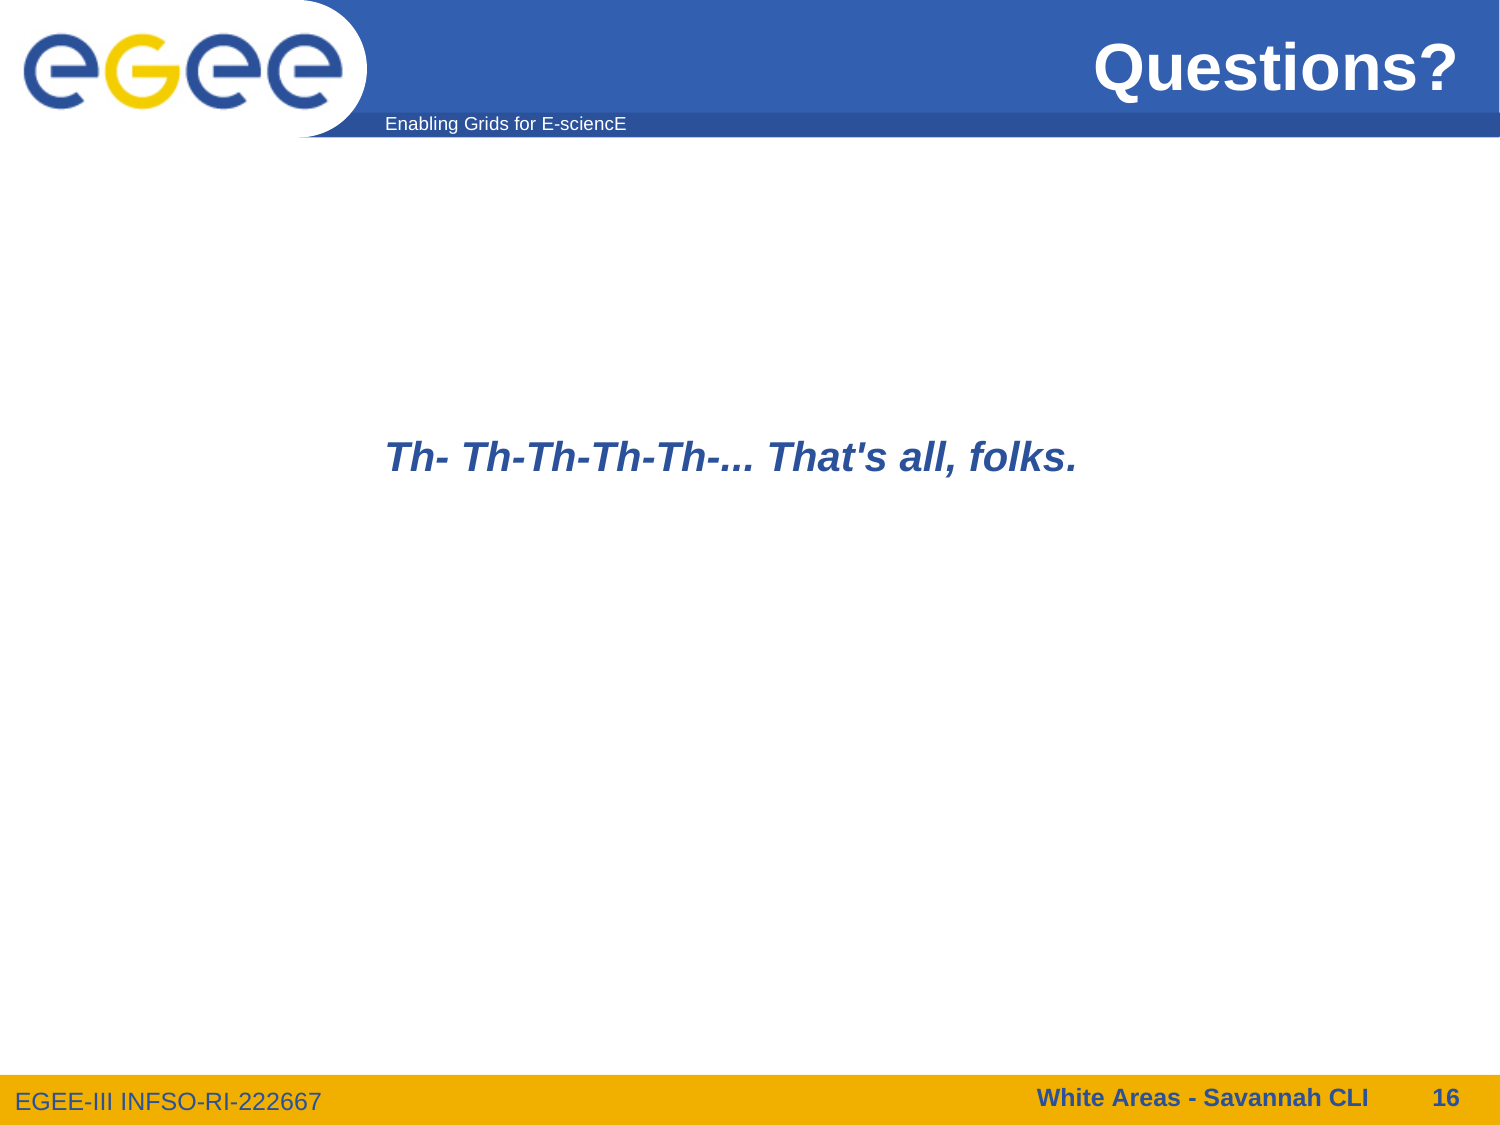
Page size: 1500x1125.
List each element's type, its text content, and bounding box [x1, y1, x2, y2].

picture [18, 30, 349, 112]
subtitle Th- Th-Th-Th-Th-... That's all, folks. [369, 10, 1475, 903]
